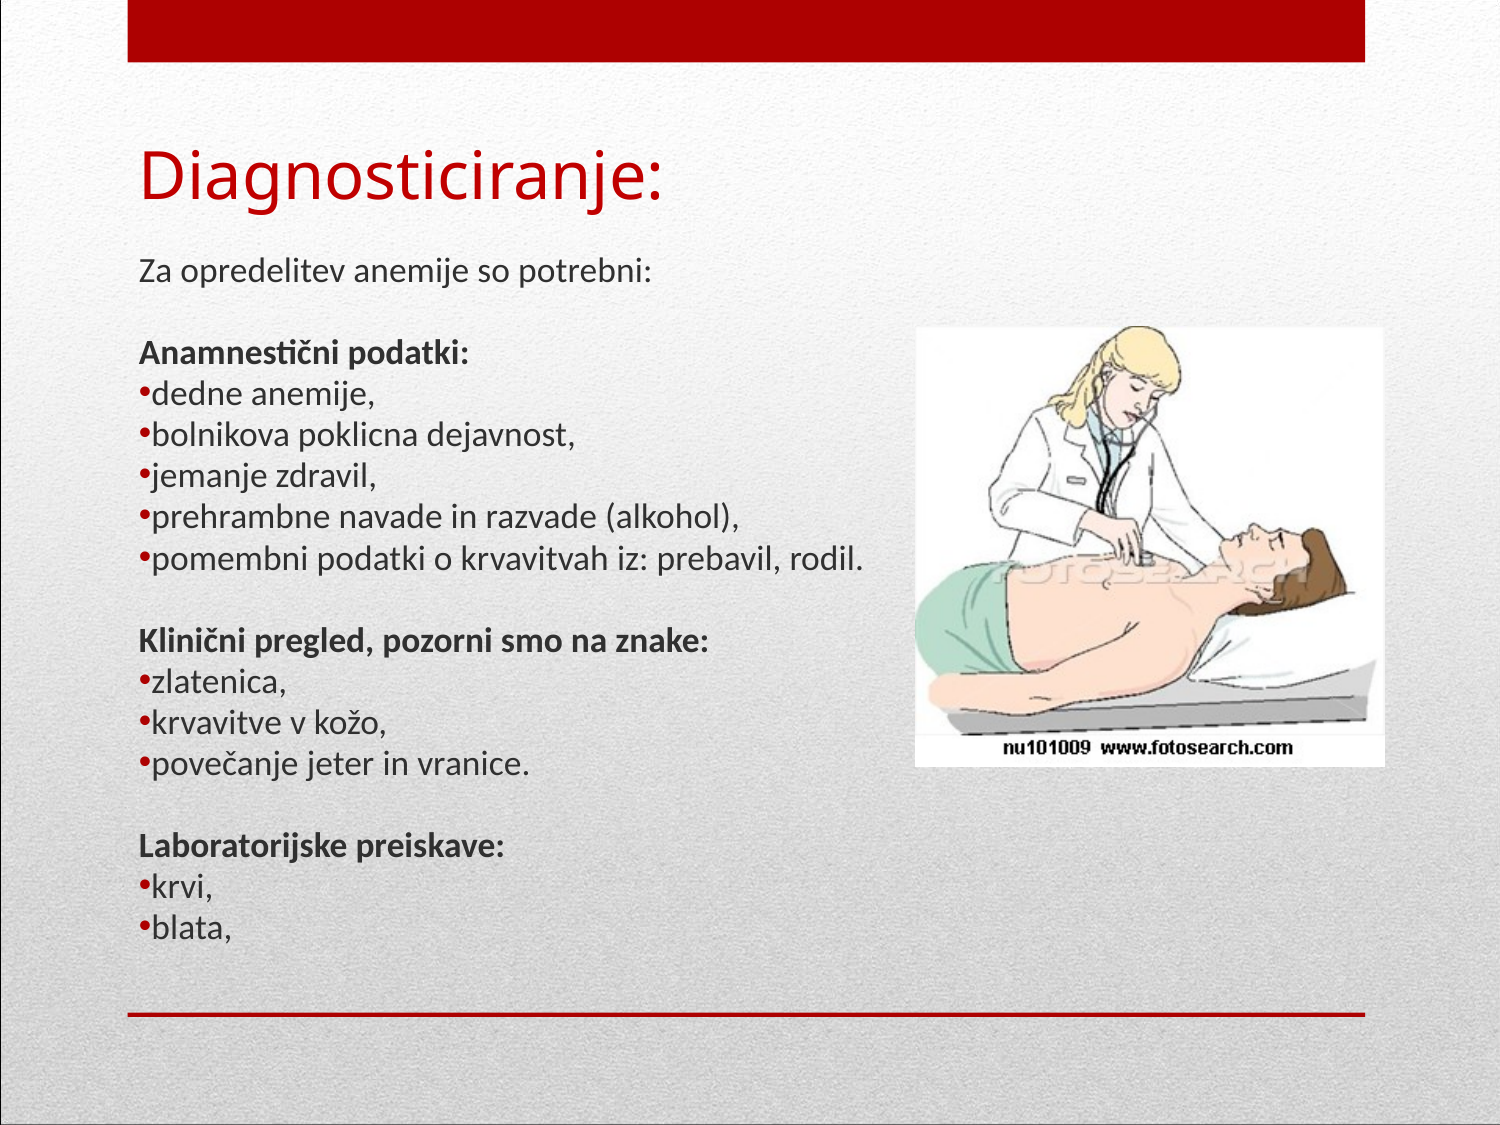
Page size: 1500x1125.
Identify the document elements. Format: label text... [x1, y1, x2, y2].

picture [0, 0, 1500, 1125]
list Za opredelitev anemije so potrebni: Anamnestični podatki: dedne anemije, bolnikova poklicna dejavnost, jemanje zdravil, prehrambne navade in razvade (alkohol), pomembni podatki o krvavitvah iz: prebavil, rodil. Klinični pregled, pozorni smo na znake: zlatenica, krvavitve v kožo, povečanje jeter in vranice. Laboratorijske preiskave: krvi, blata, [123, 255, 1362, 988]
title Diagnosticiranje: [123, 90, 1237, 220]
